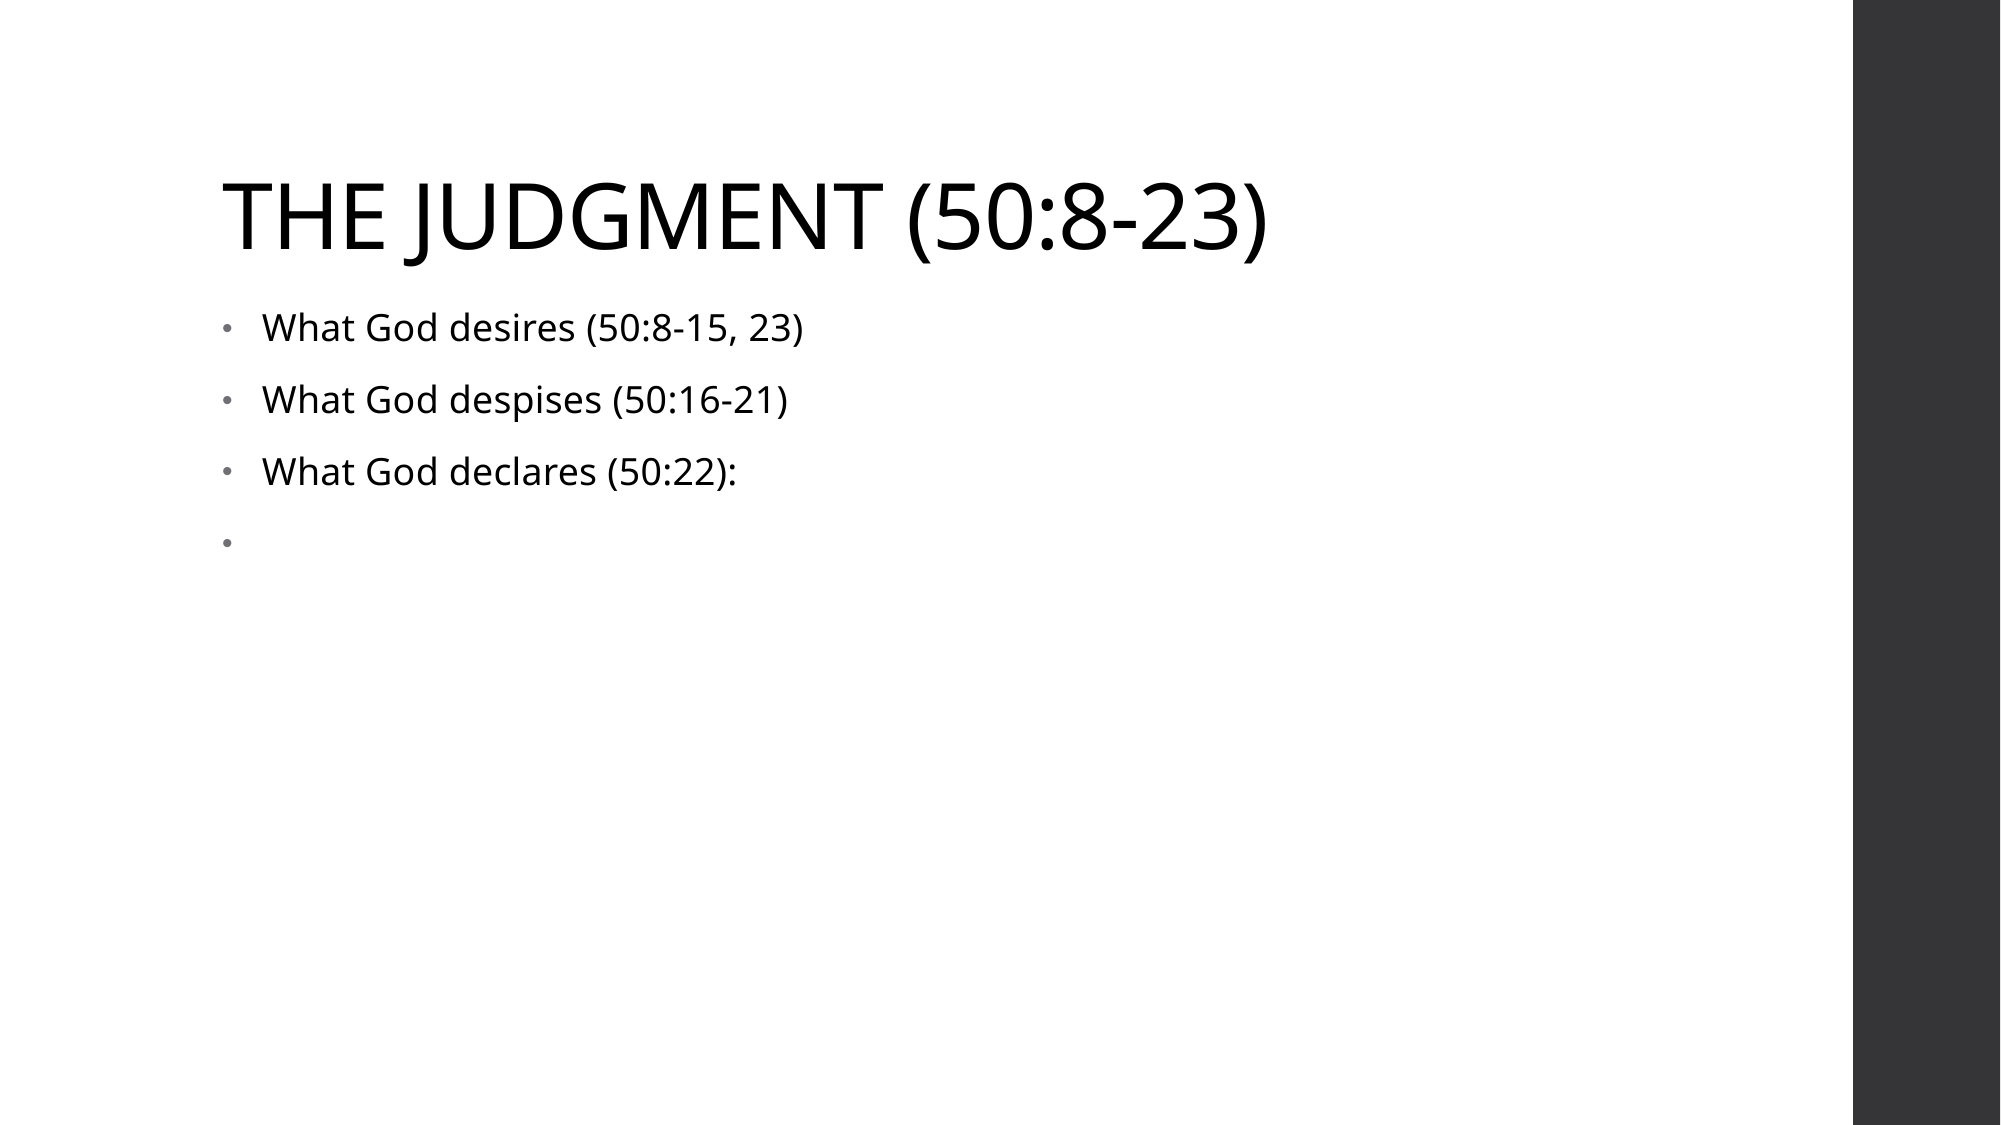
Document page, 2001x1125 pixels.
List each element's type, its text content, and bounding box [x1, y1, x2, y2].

list What God desires (50:8-15, 23) What God despises (50:16-21) What God declares (50:22): [206, 299, 1617, 1014]
title THE JUDGMENT (50:8-23) [206, 60, 1797, 278]
